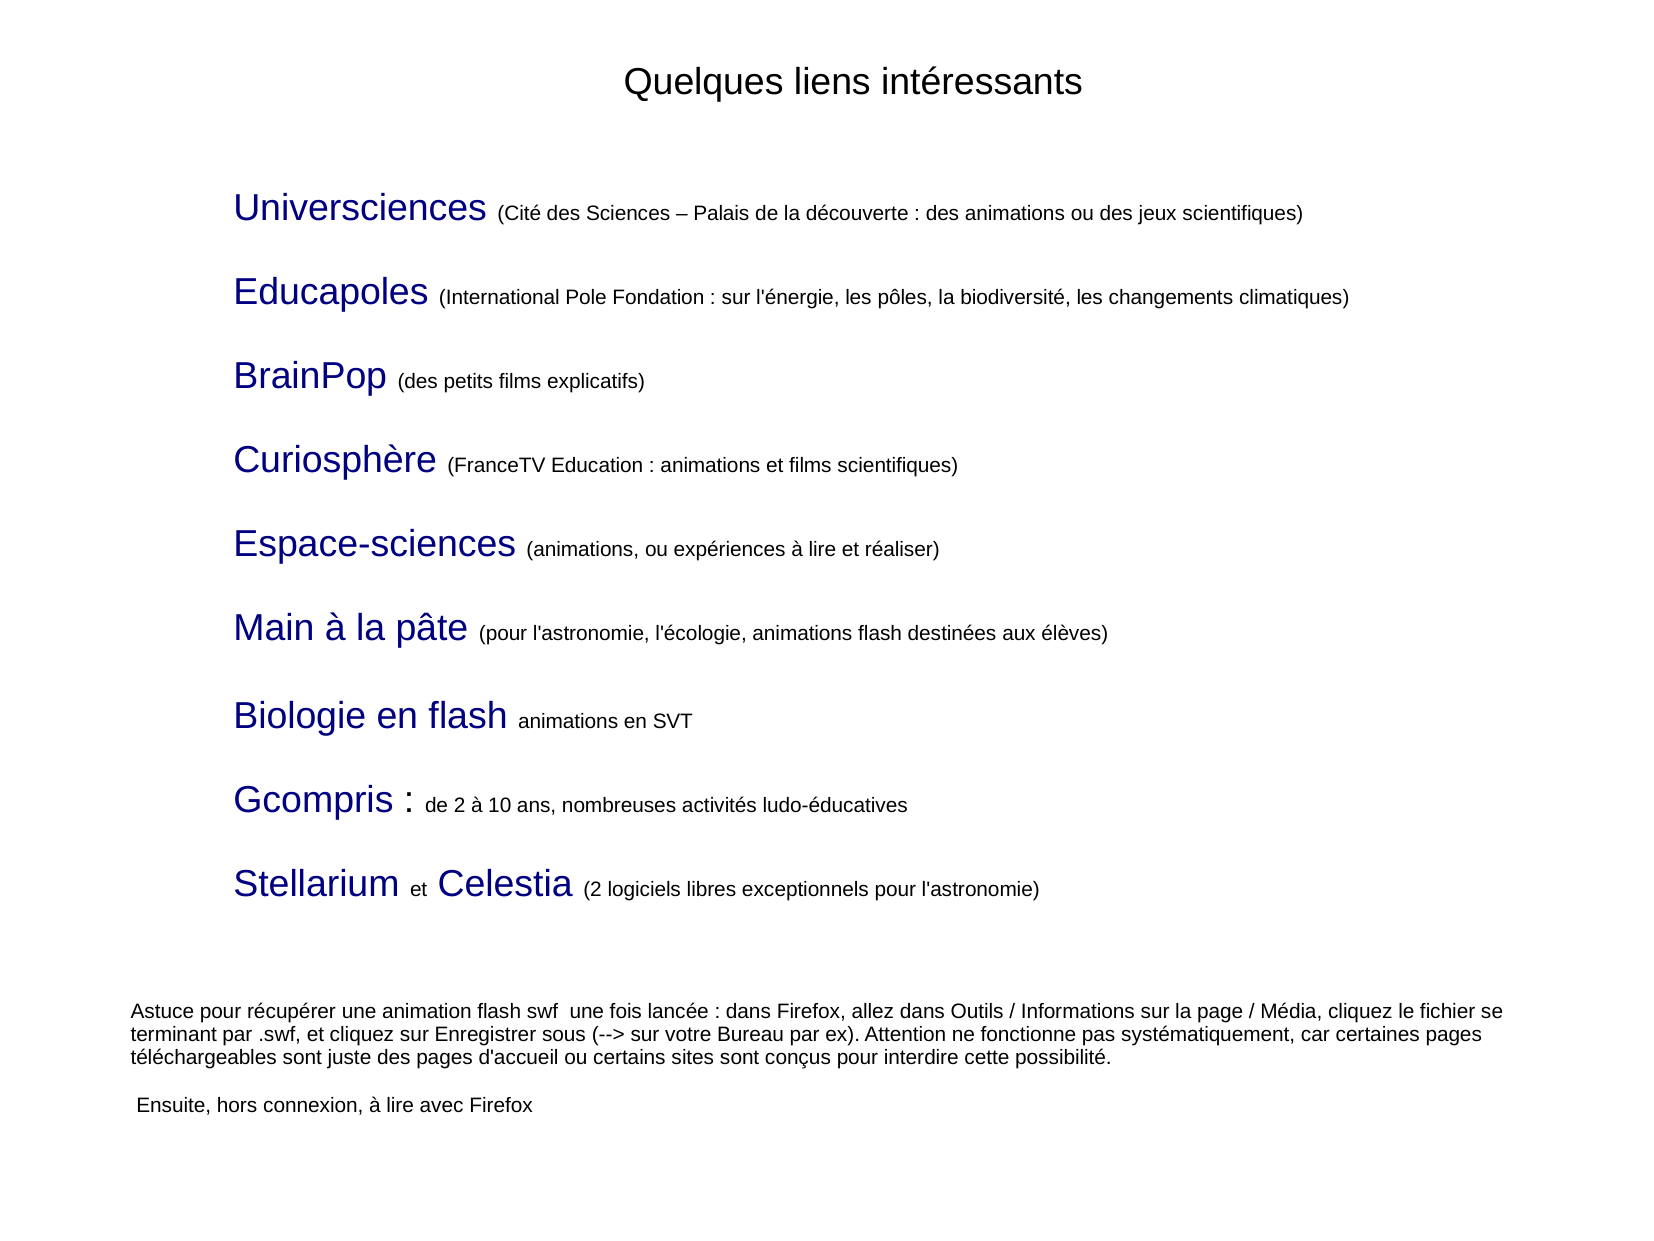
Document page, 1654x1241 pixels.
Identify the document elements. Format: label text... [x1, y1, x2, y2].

text_box Astuce pour récupérer une animation flash swf une fois lancée : dans Firefox, allez dans Outils / Informations sur la page / Média, cliquez le fichier se terminant par .swf, et cliquez sur Enregistrer sous (--> sur votre Bureau par ex). Attention ne fonctionne pas systématiquement, car certaines pages téléchargeables sont juste des pages d'accueil ou certains sites sont conçus pour interdire cette possibilité. Ensuite, hors connexion, à lire avec Firefox [115, 992, 1524, 1126]
text_box Quelques liens intéressants Universciences (Cité des Sciences – Palais de la découverte : des animations ou des jeux scientifiques) Educapoles (International Pole Fondation : sur l'énergie, les pôles, la biodiversité, les changements climatiques) BrainPop (des petits films explicatifs) Curiosphère (FranceTV Education : animations et films scientifiques) Espace-sciences (animations, ou expériences à lire et réaliser) Main à la pâte (pour l'astronomie, l'écologie, animations flash destinées aux élèves) Biologie en flash animations en SVT Gcompris : de 2 à 10 ans, nombreuses activités ludo-éducatives Stellarium et Celestia (2 logiciels libres exceptionnels pour l'astronomie) [218, 53, 1489, 992]
